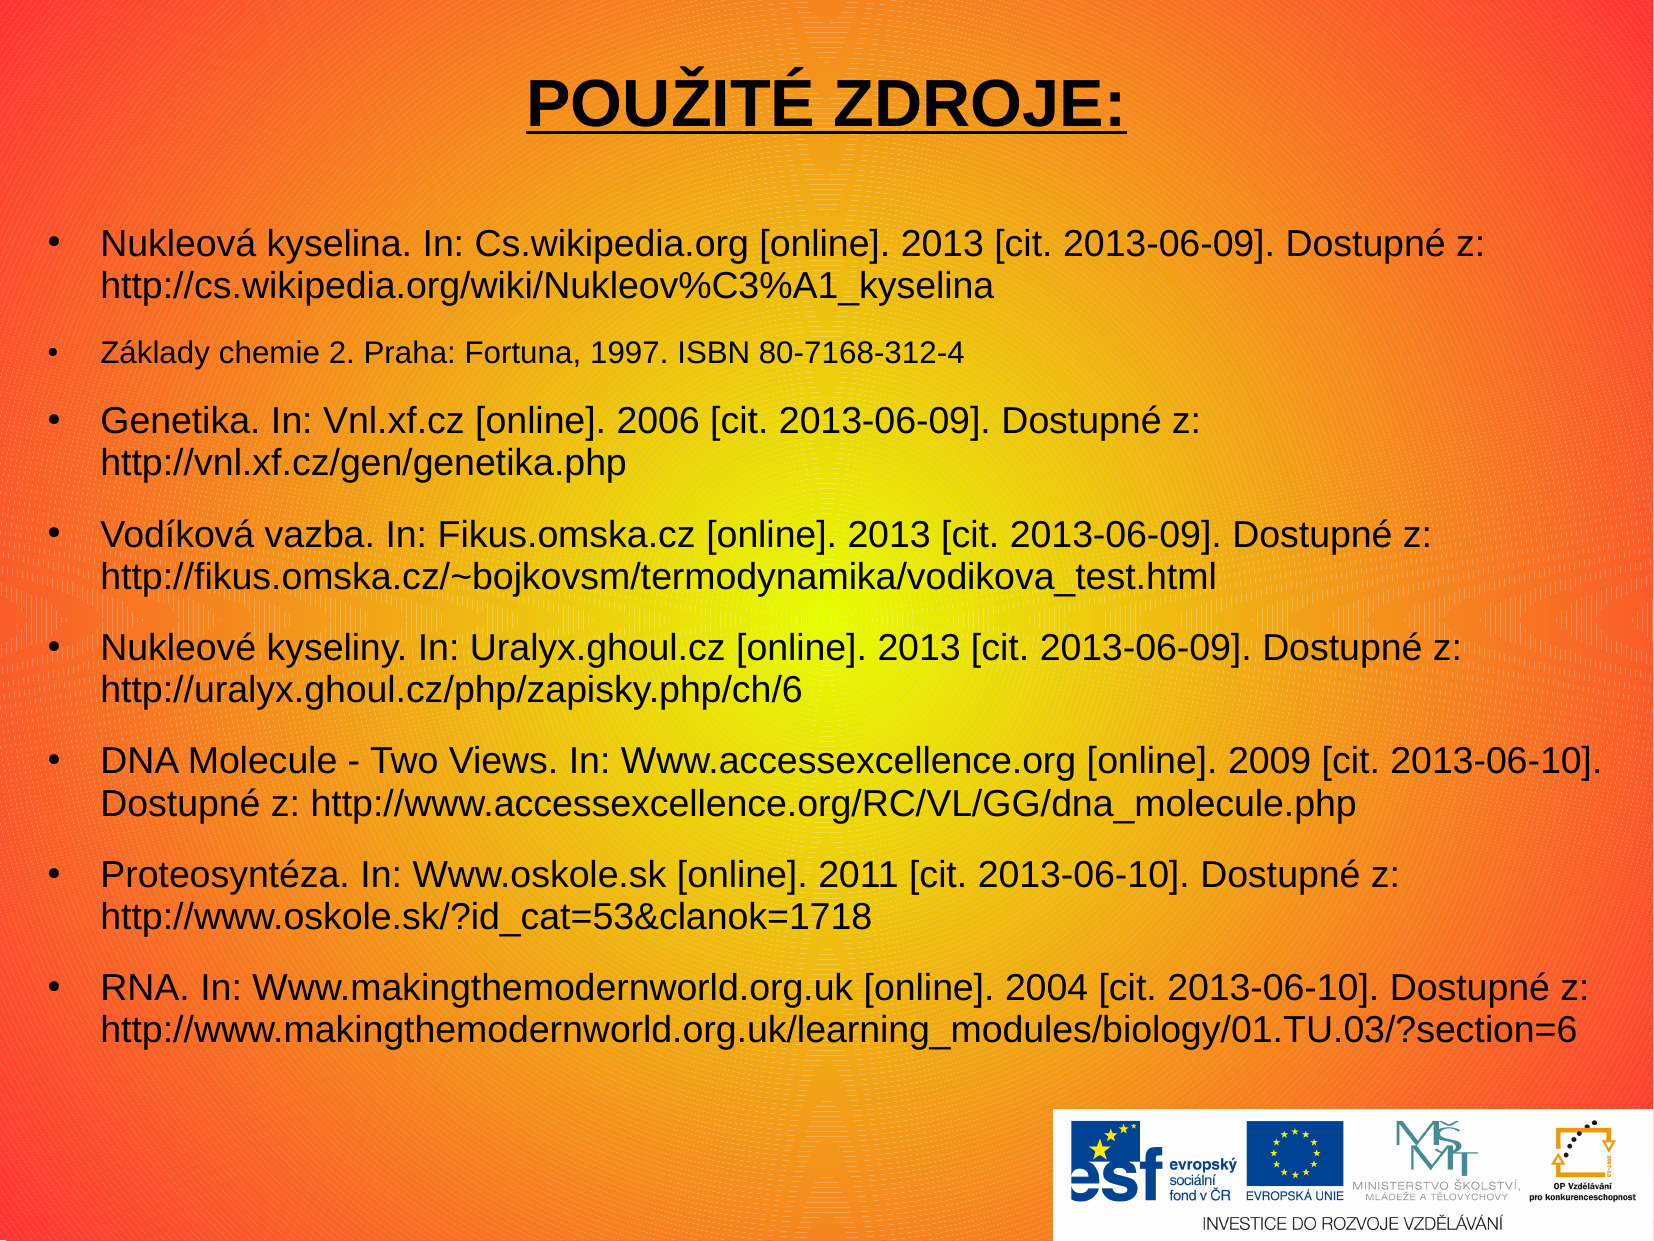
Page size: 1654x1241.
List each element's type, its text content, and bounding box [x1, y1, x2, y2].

title POUŽITÉ ZDROJE: [82, 0, 1571, 81]
list Nukleová kyselina. In: Cs.wikipedia.org [online]. 2013 [cit. 2013-06-09]. Dostupné z: http://cs.wikipedia.org/wiki/Nukleov%C3%A1_kyselina Základy chemie 2. Praha: Fortuna, 1997. ISBN 80-7168-312-4 Genetika. In: Vnl.xf.cz [online]. 2006 [cit. 2013-06-09]. Dostupné z: http://vnl.xf.cz/gen/genetika.php Vodíková vazba. In: Fikus.omska.cz [online]. 2013 [cit. 2013-06-09]. Dostupné z: http://fikus.omska.cz/~bojkovsm/termodynamika/vodikova_test.html Nukleové kyseliny. In: Uralyx.ghoul.cz [online]. 2013 [cit. 2013-06-09]. Dostupné z: http://uralyx.ghoul.cz/php/zapisky.php/ch/6 DNA Molecule - Two Views. In: Www.accessexcellence.org [online]. 2009 [cit. 2013-06-10]. Dostupné z: http://www.accessexcellence.org/RC/VL/GG/dna_molecule.php Proteosyntéza. In: Www.oskole.sk [online]. 2011 [cit. 2013-06-10]. Dostupné z: http://www.oskole.sk/?id_cat=53&clanok=1718 RNA. In: Www.makingthemodernworld.org.uk [online]. 2004 [cit. 2013-06-10]. Dostupné z: http://www.makingthemodernworld.org.uk/learning_modules/biology/01.TU.03/?section=6 [29, 81, 1625, 1124]
picture [1053, 1109, 1654, 1241]
